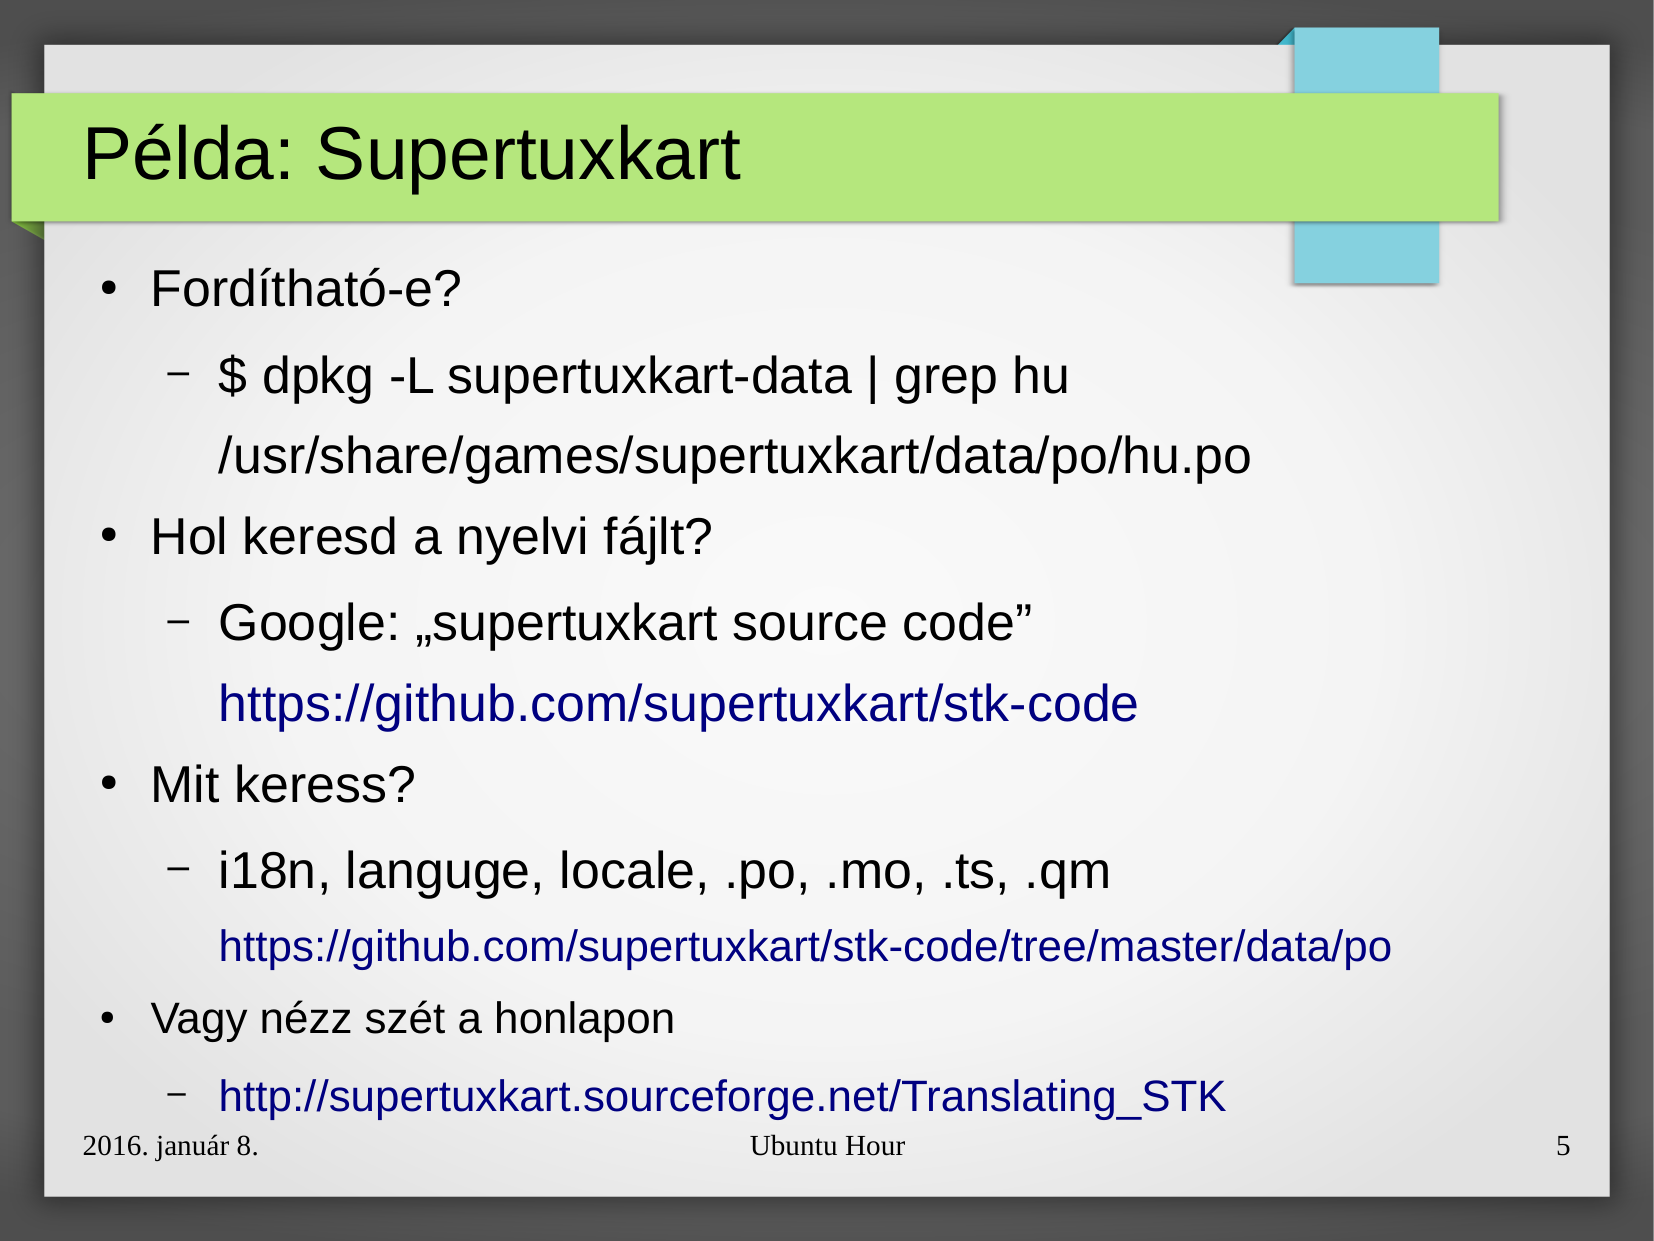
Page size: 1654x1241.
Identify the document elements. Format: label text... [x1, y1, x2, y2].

picture [0, 0, 1654, 1241]
list Fordítható-e? $ dpkg -L supertuxkart-data | grep hu /usr/share/games/supertuxkart/data/po/hu.po Hol keresd a nyelvi fájlt? Google: „supertuxkart source code” https://github.com/supertuxkart/stk-code Mit keress? i18n, languge, locale, .po, .mo, .ts, .qm https://github.com/supertuxkart/stk-code/tree/master/data/po Vagy nézz szét a honlapon http://supertuxkart.sourceforge.net/Translating_STK [82, 259, 1571, 1123]
title Példa: Supertuxkart [82, 94, 1264, 213]
